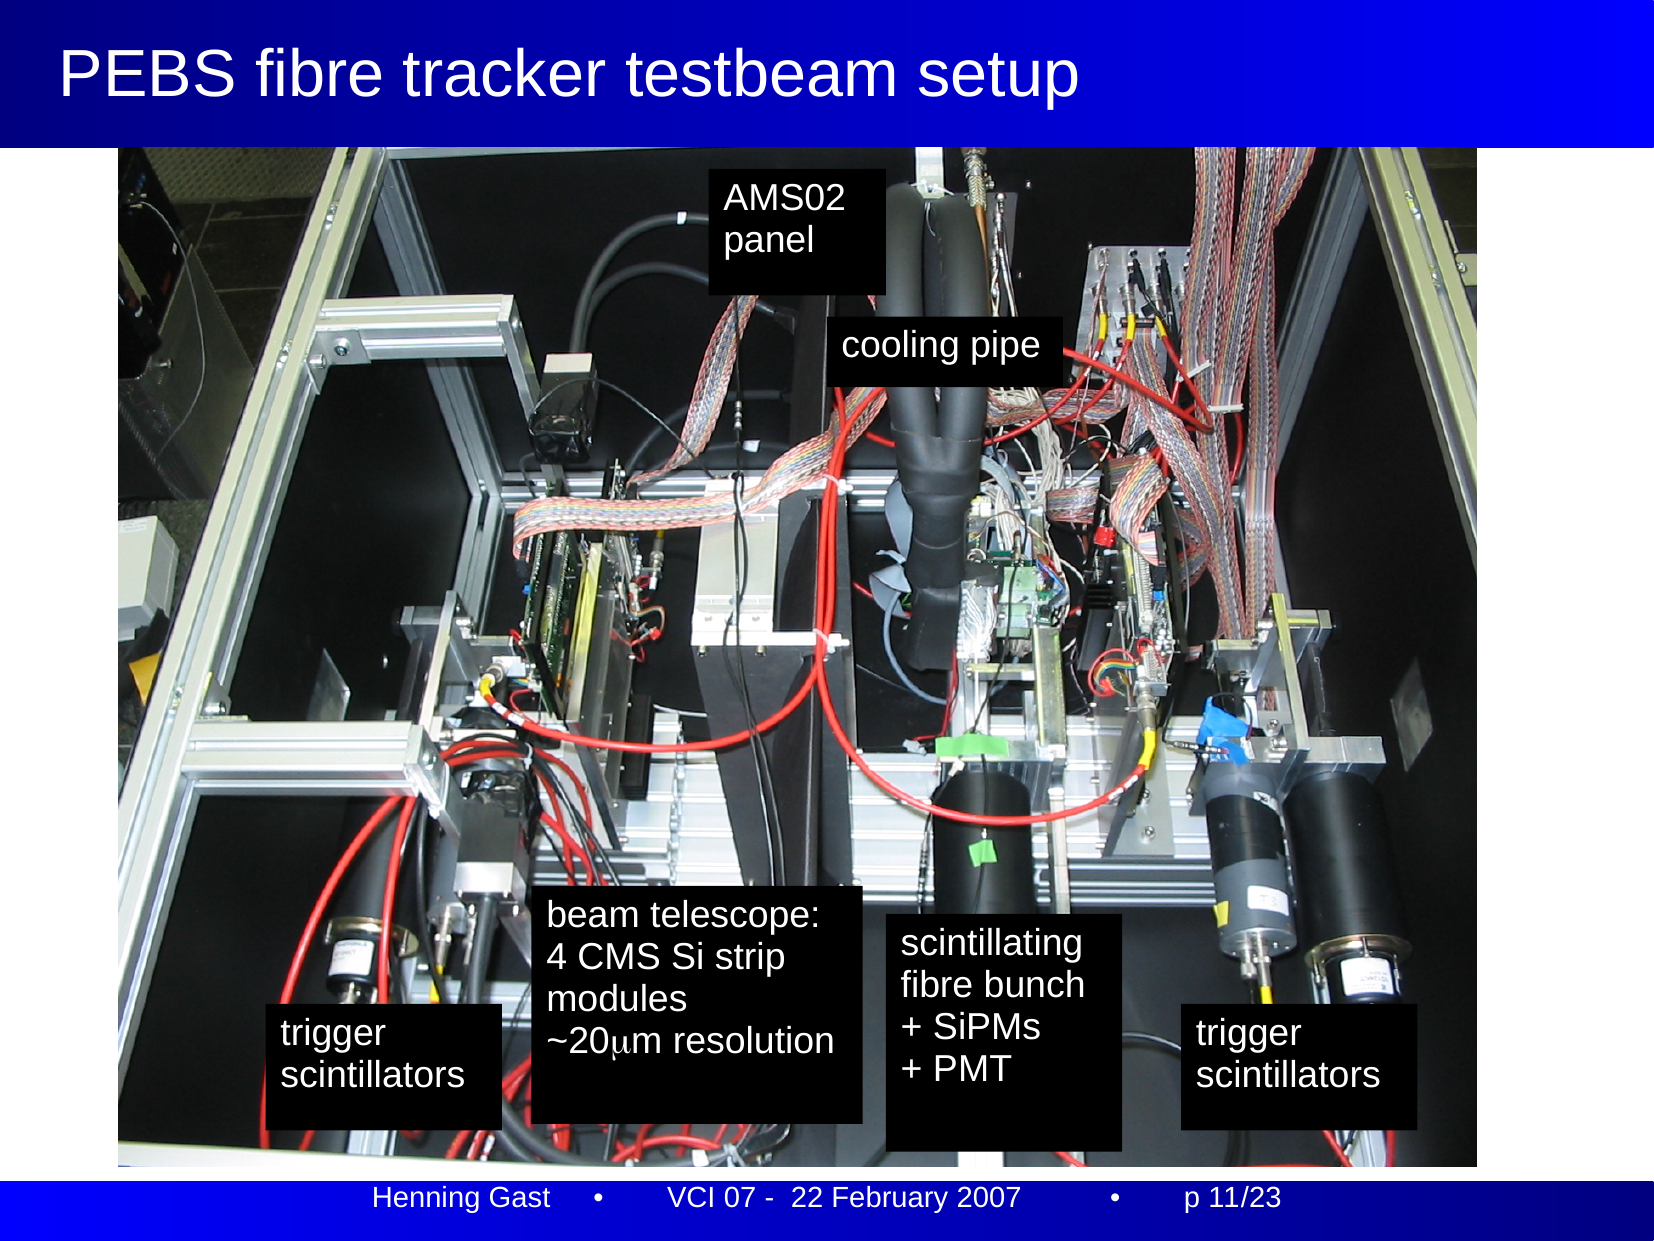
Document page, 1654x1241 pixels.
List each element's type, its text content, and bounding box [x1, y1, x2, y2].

title PEBS fibre tracker testbeam setup [0, 0, 1654, 148]
text_box trigger scintillators [1181, 1003, 1418, 1131]
text_box scintillating fibre bunch + SiPMs + PMT [885, 913, 1123, 1152]
text_box trigger scintillators [265, 1003, 502, 1131]
picture [118, 147, 1477, 1167]
text_box beam telescope: 4 CMS Si strip modules ~20m resolution [531, 885, 863, 1124]
text_box cooling pipe [826, 316, 1063, 388]
text_box AMS02 panel [708, 168, 886, 296]
